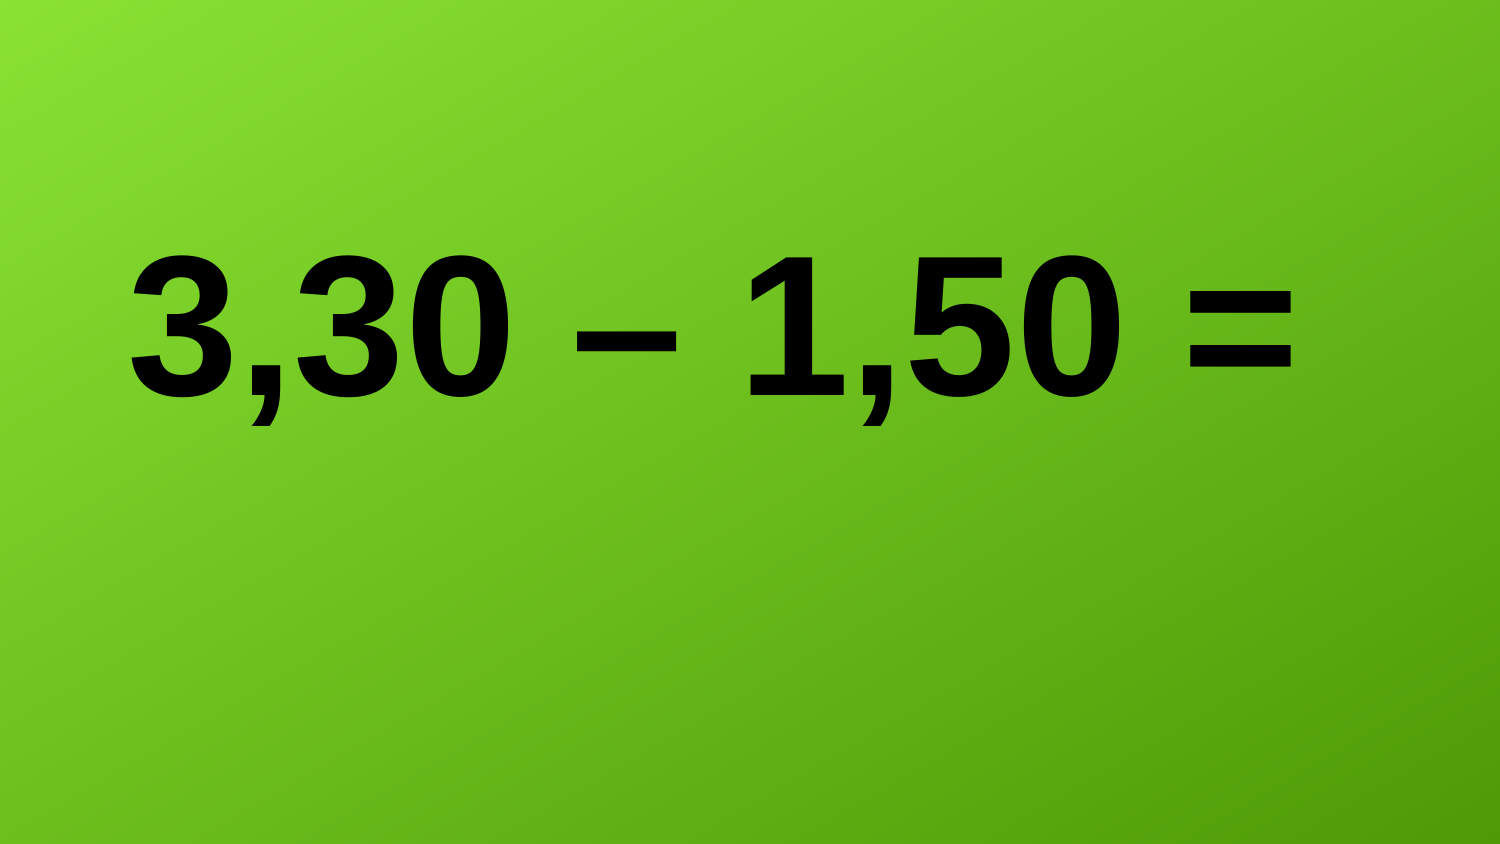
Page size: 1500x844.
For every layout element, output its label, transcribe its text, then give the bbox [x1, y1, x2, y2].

text_box 3,30 – 1,50 = [1051, 277, 1091, 375]
text_box 3,30 – 1,50 = [440, 277, 480, 375]
text_box 3,30 – 1,50 = [112, 259, 1388, 450]
